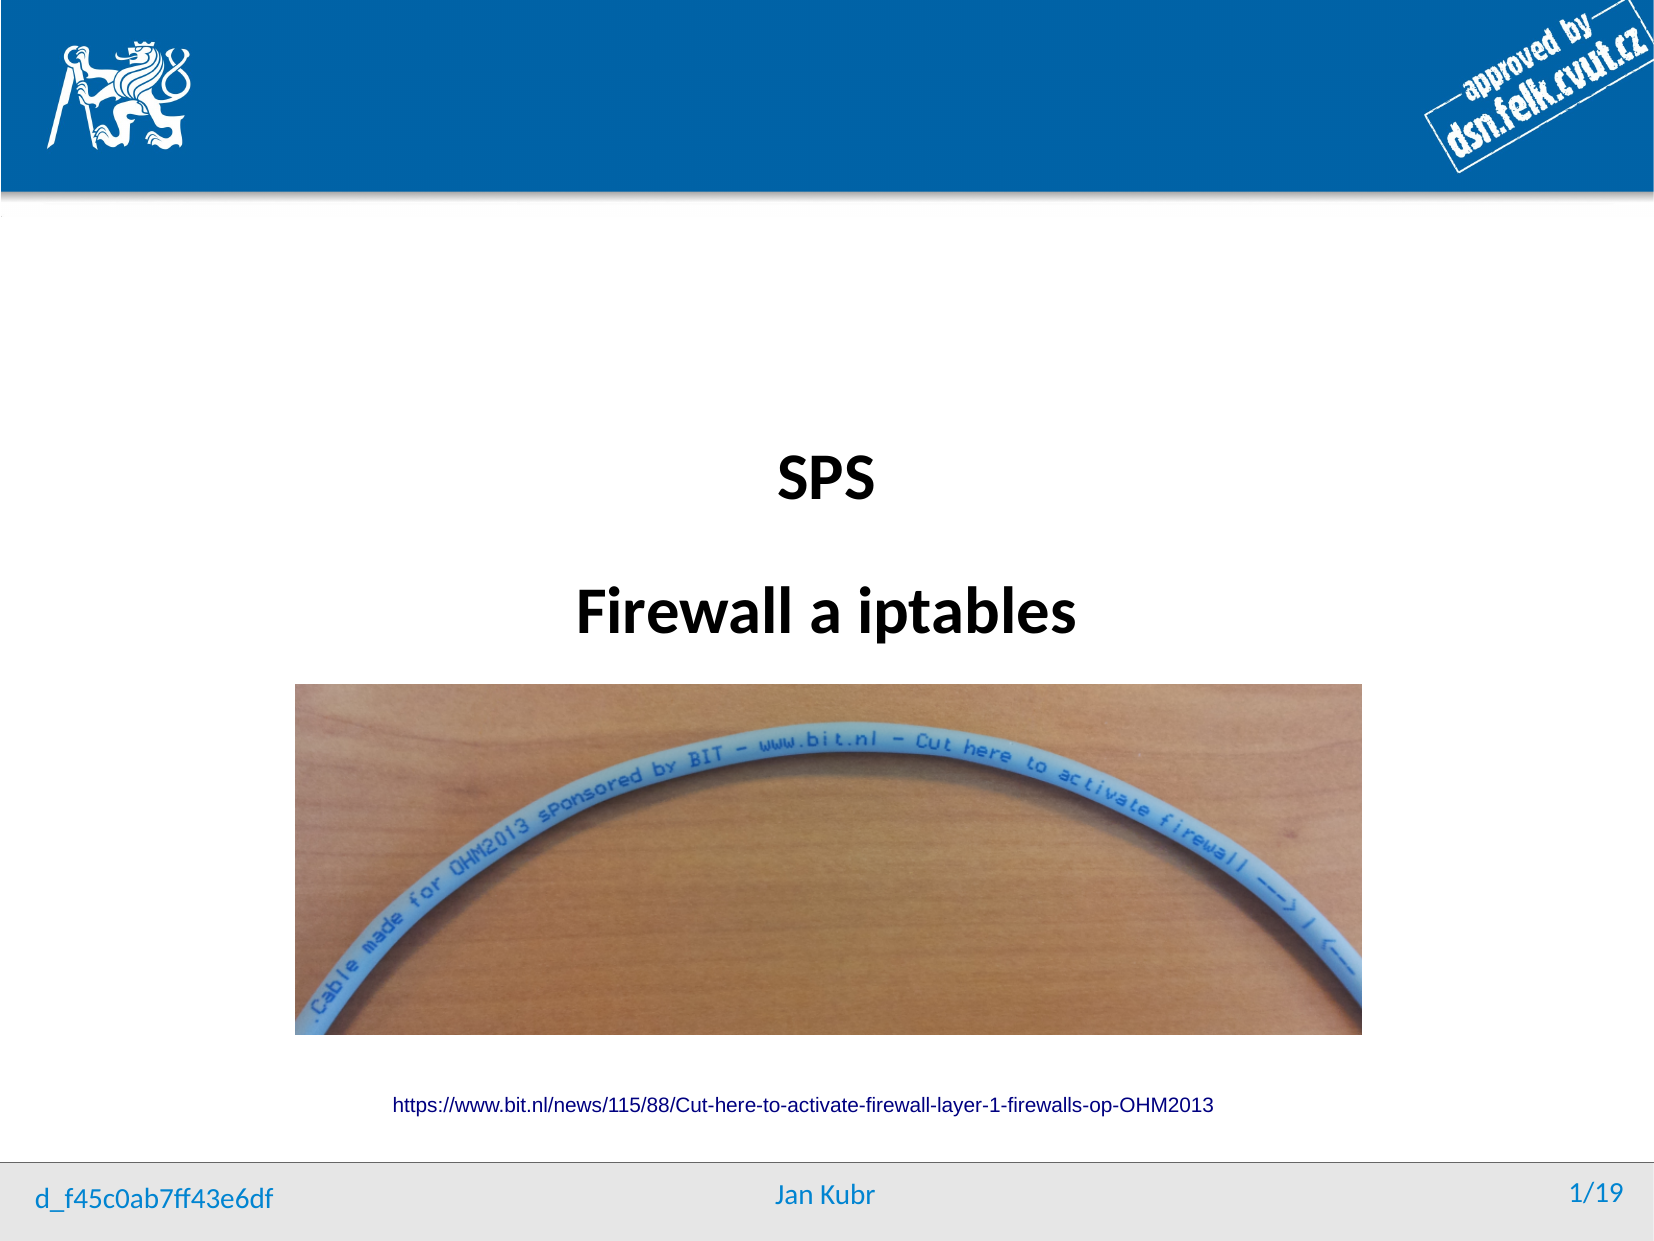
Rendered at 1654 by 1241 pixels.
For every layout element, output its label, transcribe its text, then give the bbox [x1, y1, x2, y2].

text_box SPS Firewall a iptables [82, 190, 1571, 910]
picture [1, 0, 1654, 217]
text_box https://www.bit.nl/news/115/88/Cut-here-to-activate-firewall-layer-1-firewalls-op-OHM2013 [377, 1086, 1229, 1125]
picture [295, 684, 1362, 1035]
